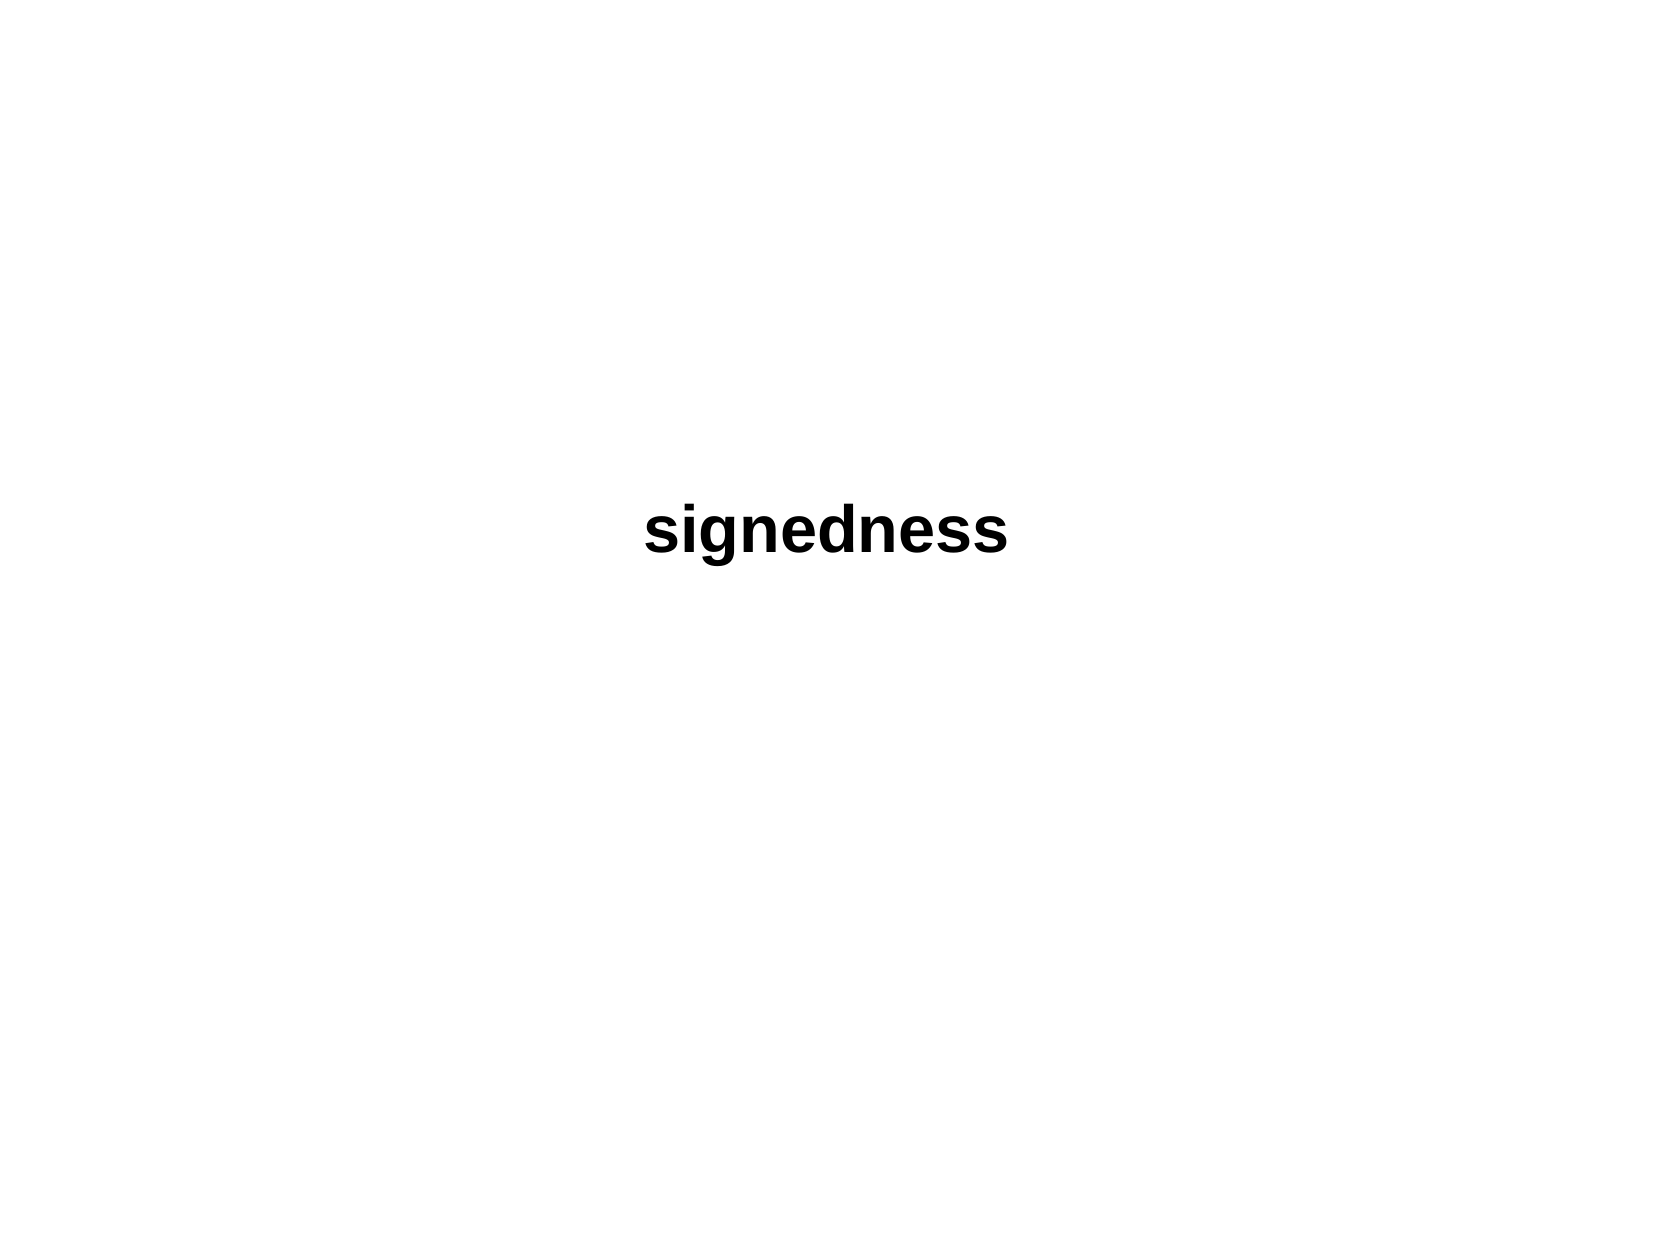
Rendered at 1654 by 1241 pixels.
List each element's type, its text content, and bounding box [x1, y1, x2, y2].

subtitle signedness [82, 49, 1571, 1010]
